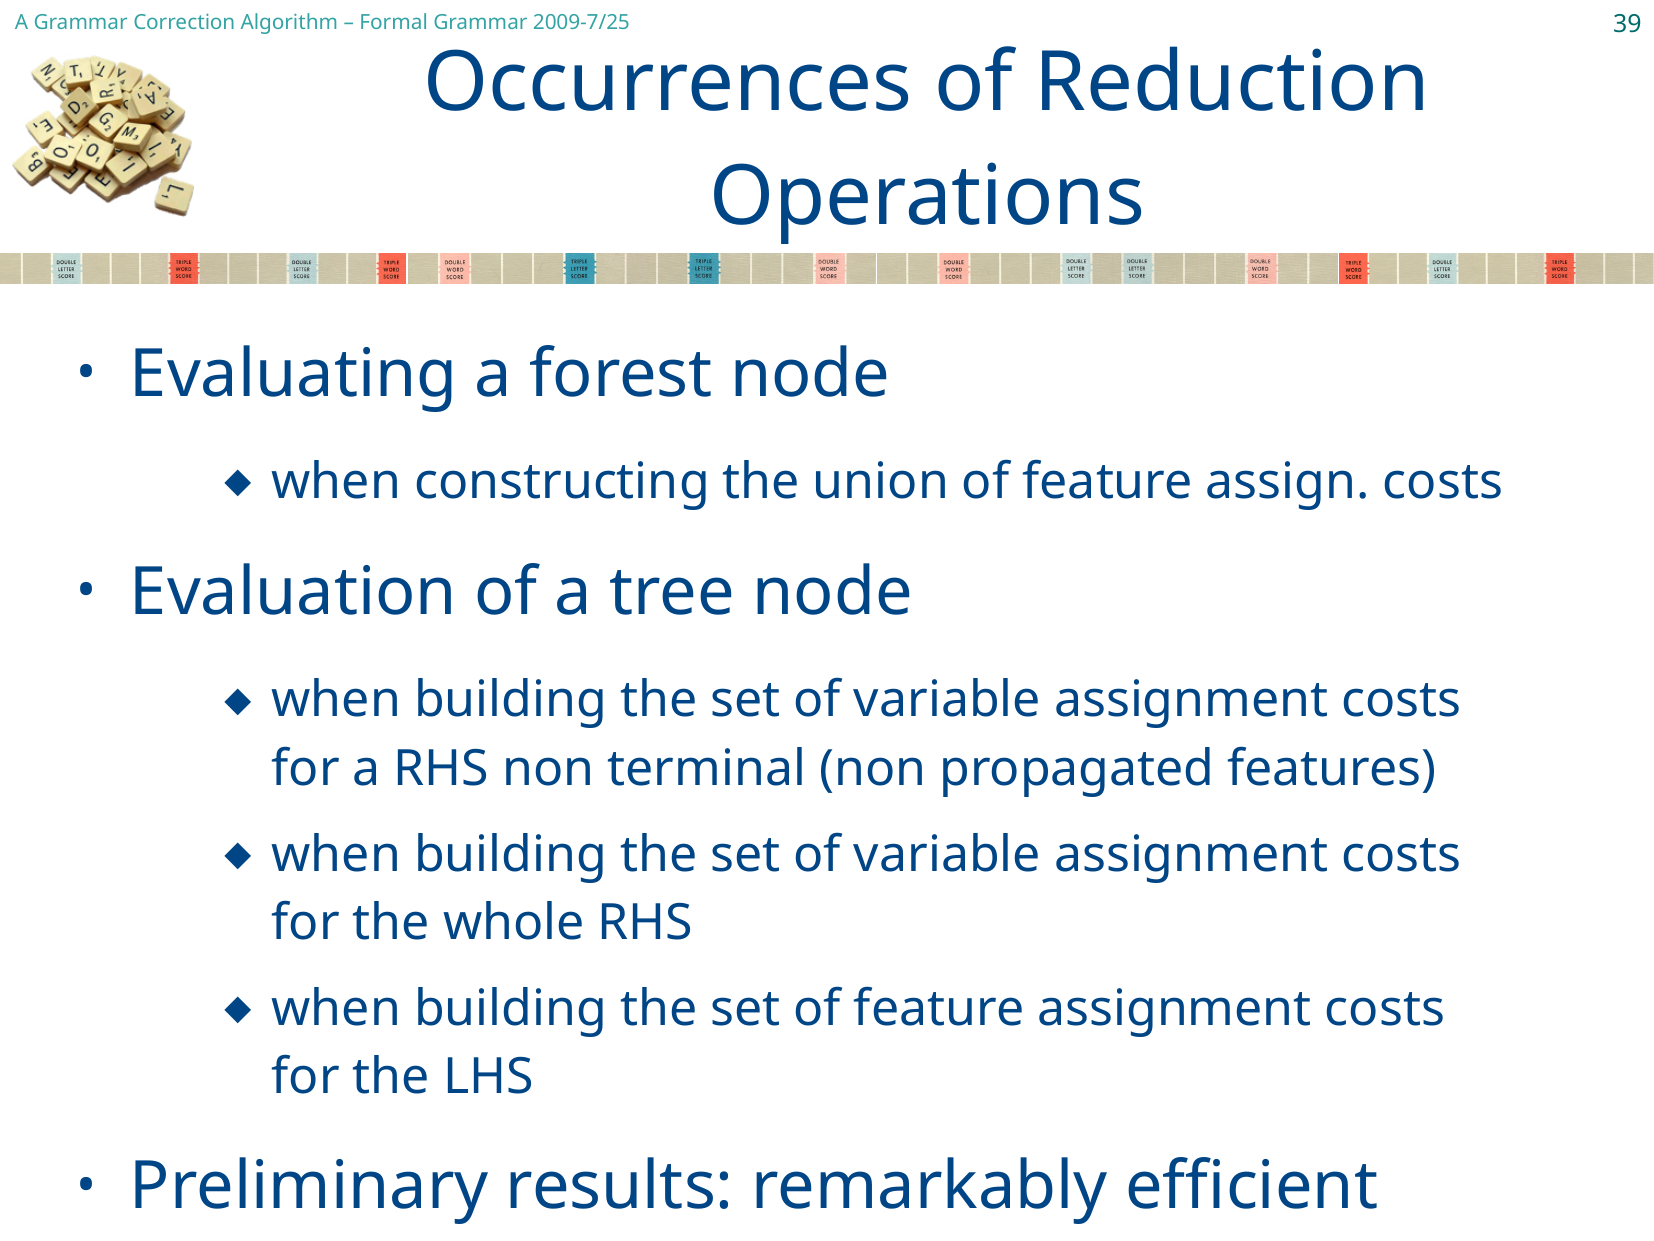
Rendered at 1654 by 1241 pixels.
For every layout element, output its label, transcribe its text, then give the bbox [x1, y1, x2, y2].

picture [877, 253, 1338, 284]
picture [11, 53, 195, 219]
picture [0, 253, 406, 284]
picture [408, 253, 876, 284]
title Occurrences of Reduction Operations [218, 39, 1636, 232]
list Evaluating a forest node when constructing the union of feature assign. costs Evaluation of a tree node when building the set of variable assignment costs for a RHS non terminal (non propagated features) when building the set of variable assignment costs for the whole RHS when building the set of feature assignment costs for the LHS Preliminary results: remarkably efficient [59, 324, 1625, 1196]
picture [1339, 253, 1654, 284]
